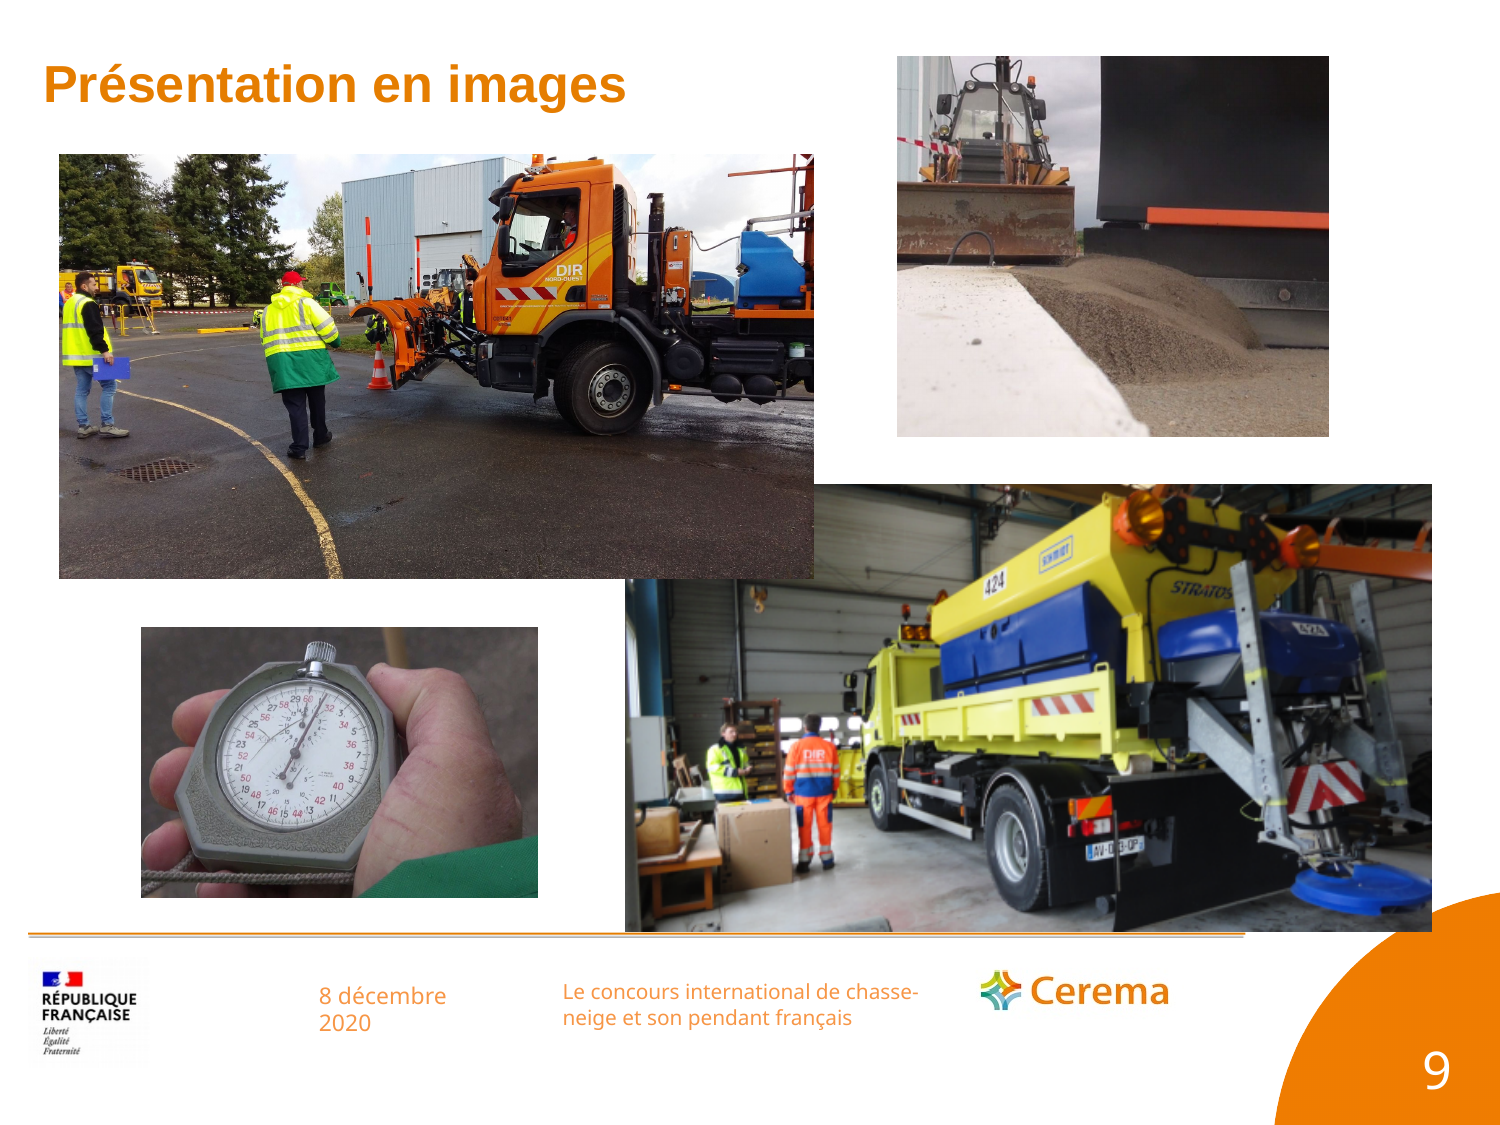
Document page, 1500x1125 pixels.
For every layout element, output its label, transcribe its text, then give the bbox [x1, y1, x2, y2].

text_box 8 décembre 2020 [311, 974, 497, 1044]
text_box Le concours international de chasse-neige et son pendant français [555, 971, 957, 1037]
title Présentation en images [28, 6, 1470, 158]
picture [59, 158, 1500, 1125]
picture [28, 957, 150, 1068]
picture [141, 627, 538, 898]
picture [897, 56, 1329, 438]
picture [960, 954, 1186, 1029]
slide_number <numéro> [1407, 1029, 1456, 1116]
